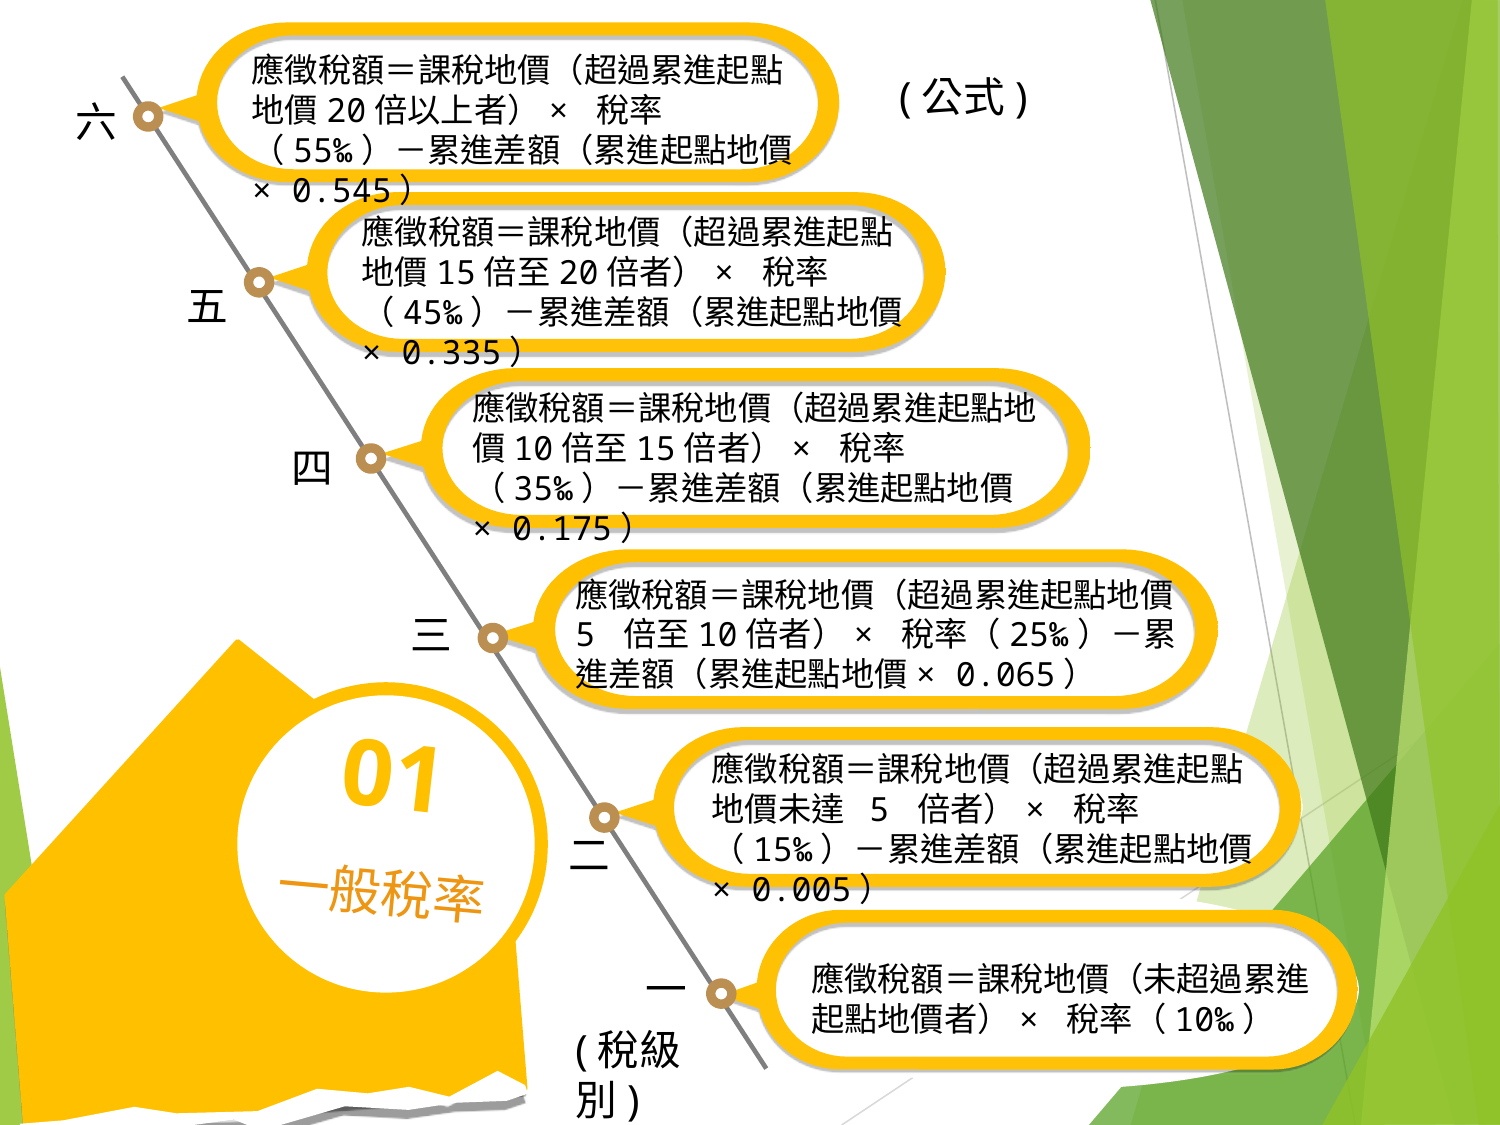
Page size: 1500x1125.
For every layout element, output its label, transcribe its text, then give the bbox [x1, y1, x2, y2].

text_box (公式) [884, 63, 1091, 130]
text_box 三 [395, 601, 474, 668]
text_box [1278, 753, 1302, 860]
text_box 應徵稅額＝課稅地價（超過累進起點地價 5 倍至10倍者）× 稅率（25‰）－累進差額（累進起點地價× 0.065） [560, 566, 1197, 701]
text_box [137, 105, 159, 127]
text_box 一般稅率 [248, 840, 515, 943]
text_box [158, 22, 808, 170]
text_box [814, 192, 903, 204]
text_box 一 [630, 955, 709, 1016]
text_box [570, 549, 1181, 566]
text_box 應徵稅額＝課稅地價（超過累進起點地價未達 5 倍者）× 稅率（15‰）－累進差額（累進起點地價× 0.005） [697, 741, 1278, 915]
text_box 五 [171, 271, 250, 340]
text_box [482, 573, 560, 685]
text_box [465, 368, 1046, 380]
text_box 應徵稅額＝課稅地價（超過累進起點地價10倍至15倍者）× 稅率（35‰）－累進差額（累進起點地價× 0.175） [457, 380, 1055, 555]
text_box [1055, 385, 1091, 511]
text_box [6, 641, 548, 1125]
text_box [587, 701, 1262, 876]
text_box 應徵稅額＝課稅地價（超過累進起點地價15倍至20倍者）× 稅率（45‰）－累進差額（累進起點地價× 0.335） [347, 204, 927, 379]
text_box [1197, 579, 1218, 679]
text_box [710, 909, 1347, 1088]
text_box (稅級別) [560, 1016, 750, 1083]
text_box 六 [60, 88, 139, 154]
text_box [248, 217, 347, 339]
text_box 01 [294, 720, 493, 846]
text_box 應徵稅額＝課稅地價（超過累進起點地價20倍以上者）× 稅率（55‰）－累進差額（累進起點地價× 0.545） [237, 42, 814, 217]
text_box 四 [276, 434, 355, 503]
text_box [360, 385, 457, 511]
text_box [814, 47, 840, 158]
text_box [927, 223, 946, 321]
text_box 二 [553, 820, 637, 887]
text_box 應徵稅額＝課稅地價（未超過累進起點地價者）× 稅率（10‰） [796, 951, 1357, 1046]
